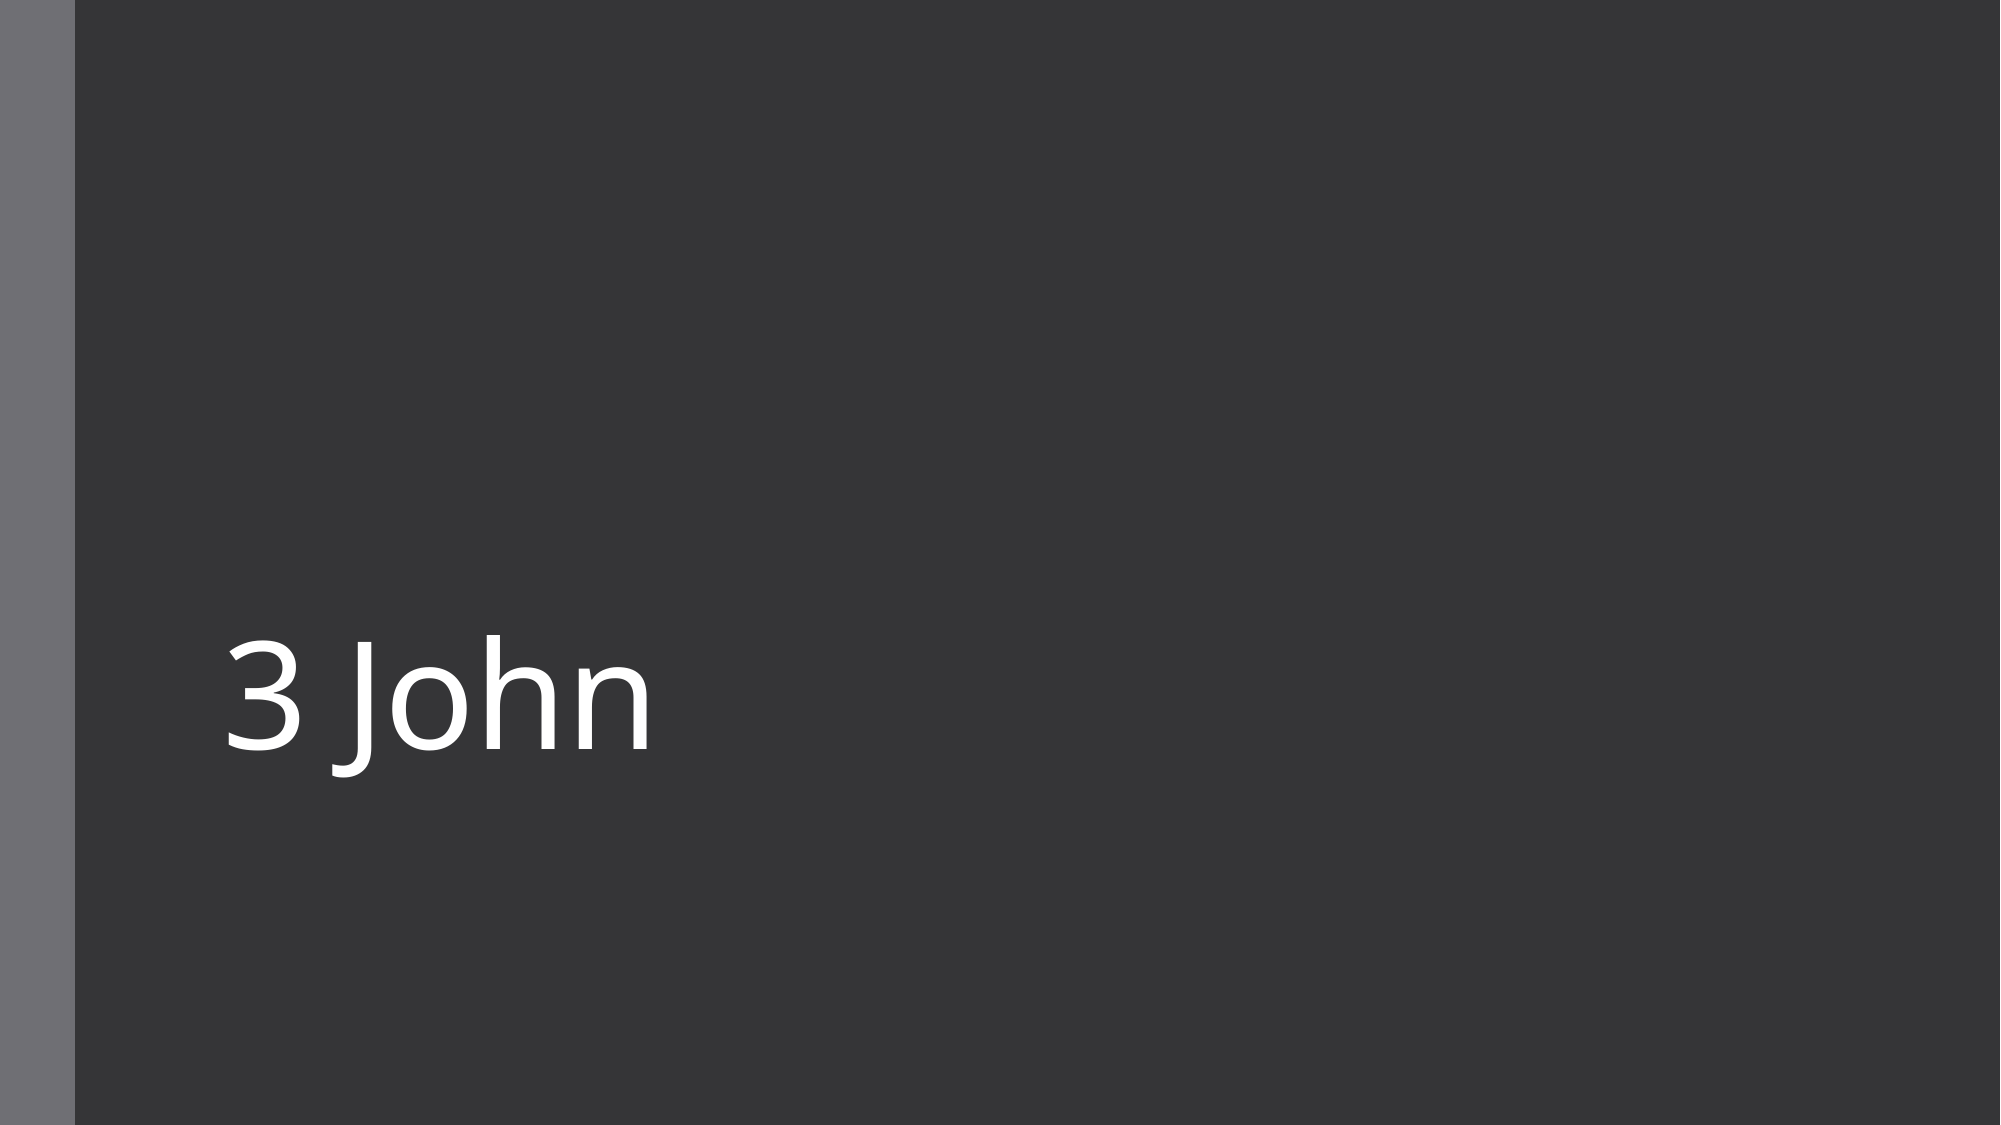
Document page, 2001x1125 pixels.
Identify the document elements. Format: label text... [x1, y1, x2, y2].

title 3 John [206, 124, 1752, 788]
